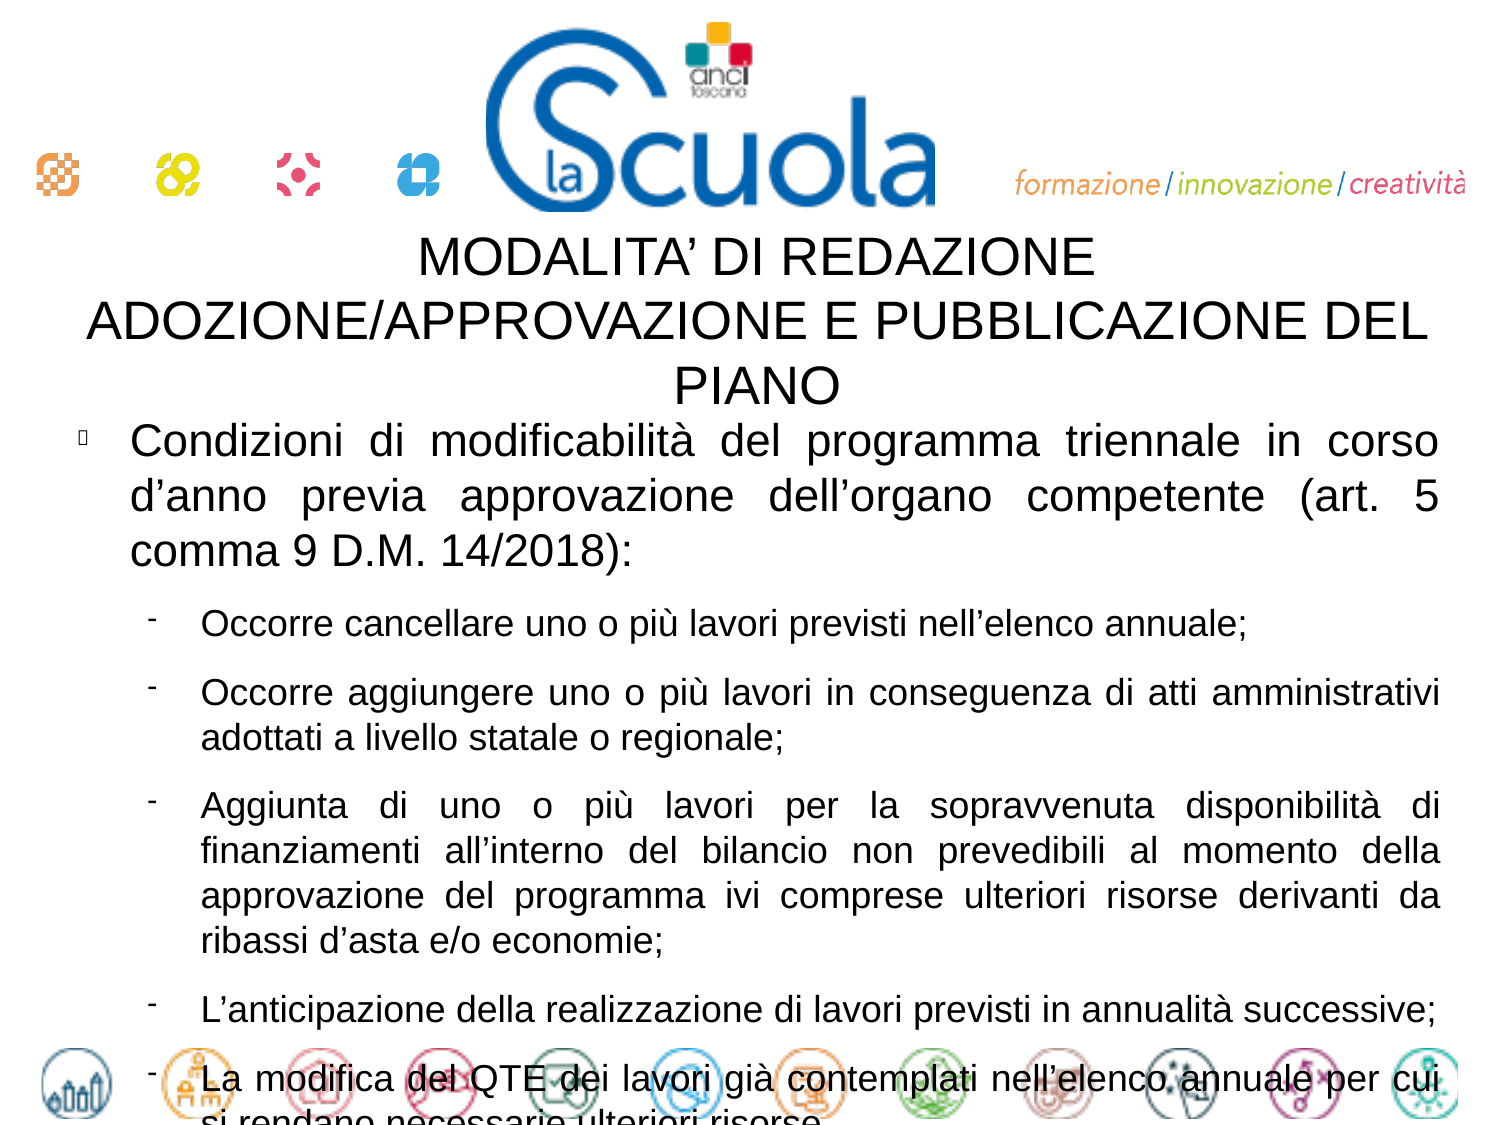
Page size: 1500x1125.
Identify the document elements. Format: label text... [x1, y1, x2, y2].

text_box Condizioni di modificabilità del programma triennale in corso d’anno previa approvazione dell’organo competente (art. 5 comma 9 D.M. 14/2018): Occorre cancellare uno o più lavori previsti nell’elenco annuale; Occorre aggiungere uno o più lavori in conseguenza di atti amministrativi adottati a livello statale o regionale; Aggiunta di uno o più lavori per la sopravvenuta disponibilità di finanziamenti all’interno del bilancio non prevedibili al momento della approvazione del programma ivi comprese ulteriori risorse derivanti da ribassi d’asta e/o economie; L’anticipazione della realizzazione di lavori previsti in annualità successive; La modifica del QTE dei lavori già contemplati nell’elenco annuale per cui si rendano necessarie ulteriori risorse. [58, 410, 1441, 1063]
text_box MODALITA’ DI REDAZIONE ADOZIONE/APPROVAZIONE E PUBBLICAZIONE DEL PIANO [82, 224, 1433, 410]
